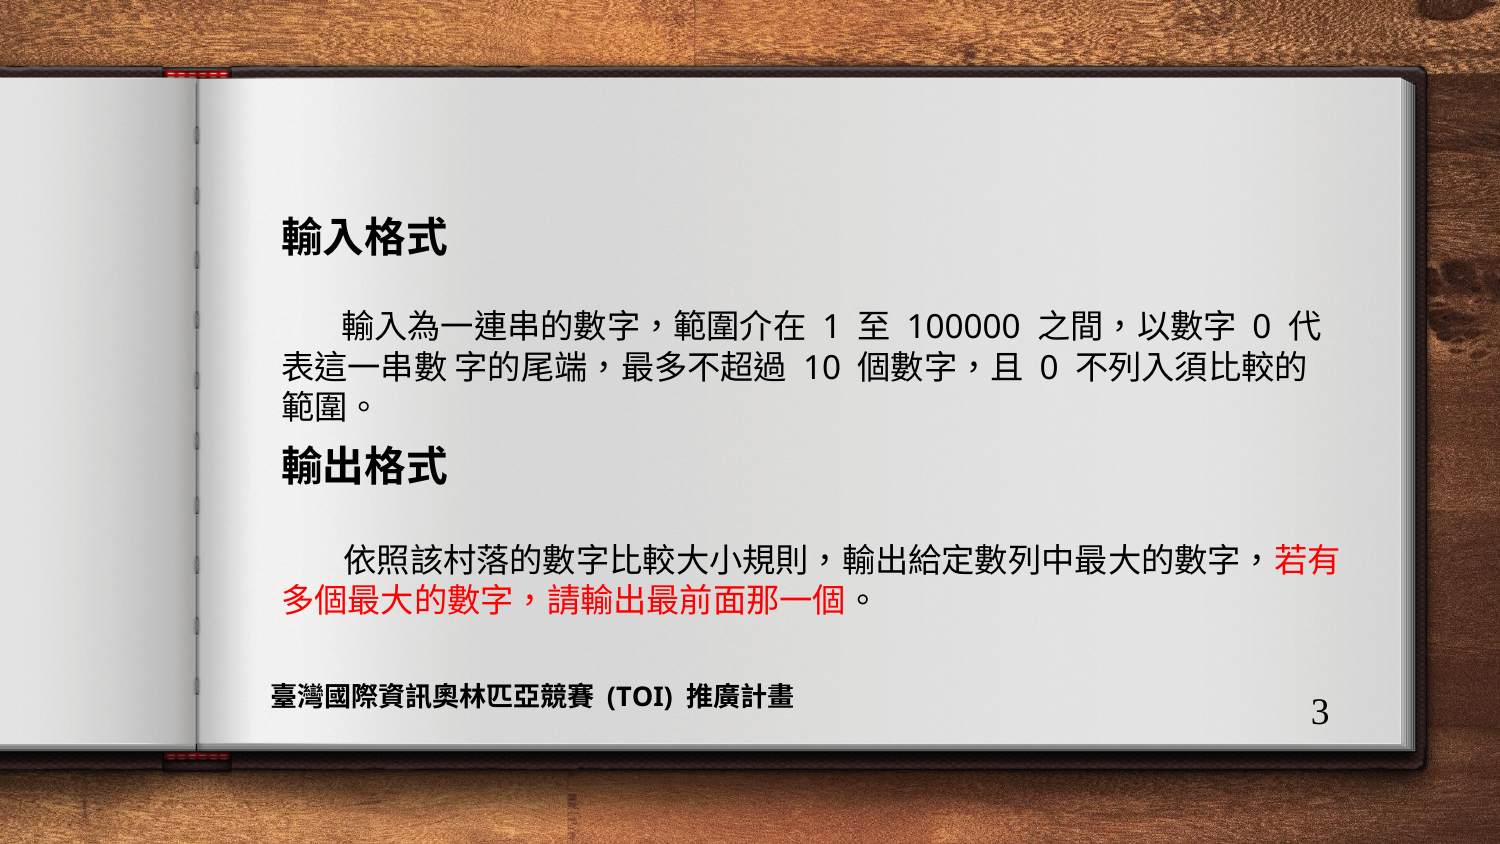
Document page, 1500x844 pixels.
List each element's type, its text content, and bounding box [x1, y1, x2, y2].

text_box 輸出格式 依照該村落的數字比較大小規則，輸出給定數列中最大的數字，若有多個最大的數字，請輸出最前面那一個。 [266, 432, 1368, 627]
text_box 輸入格式 輸入為一連串的數字，範圍介在 1 至 100000 之間，以數字 0 代表這一串數 字的尾端，最多不超過 10 個數字，且 0 不列入須比較的範圍。 [266, 203, 1356, 432]
text_box [1295, 672, 1386, 737]
